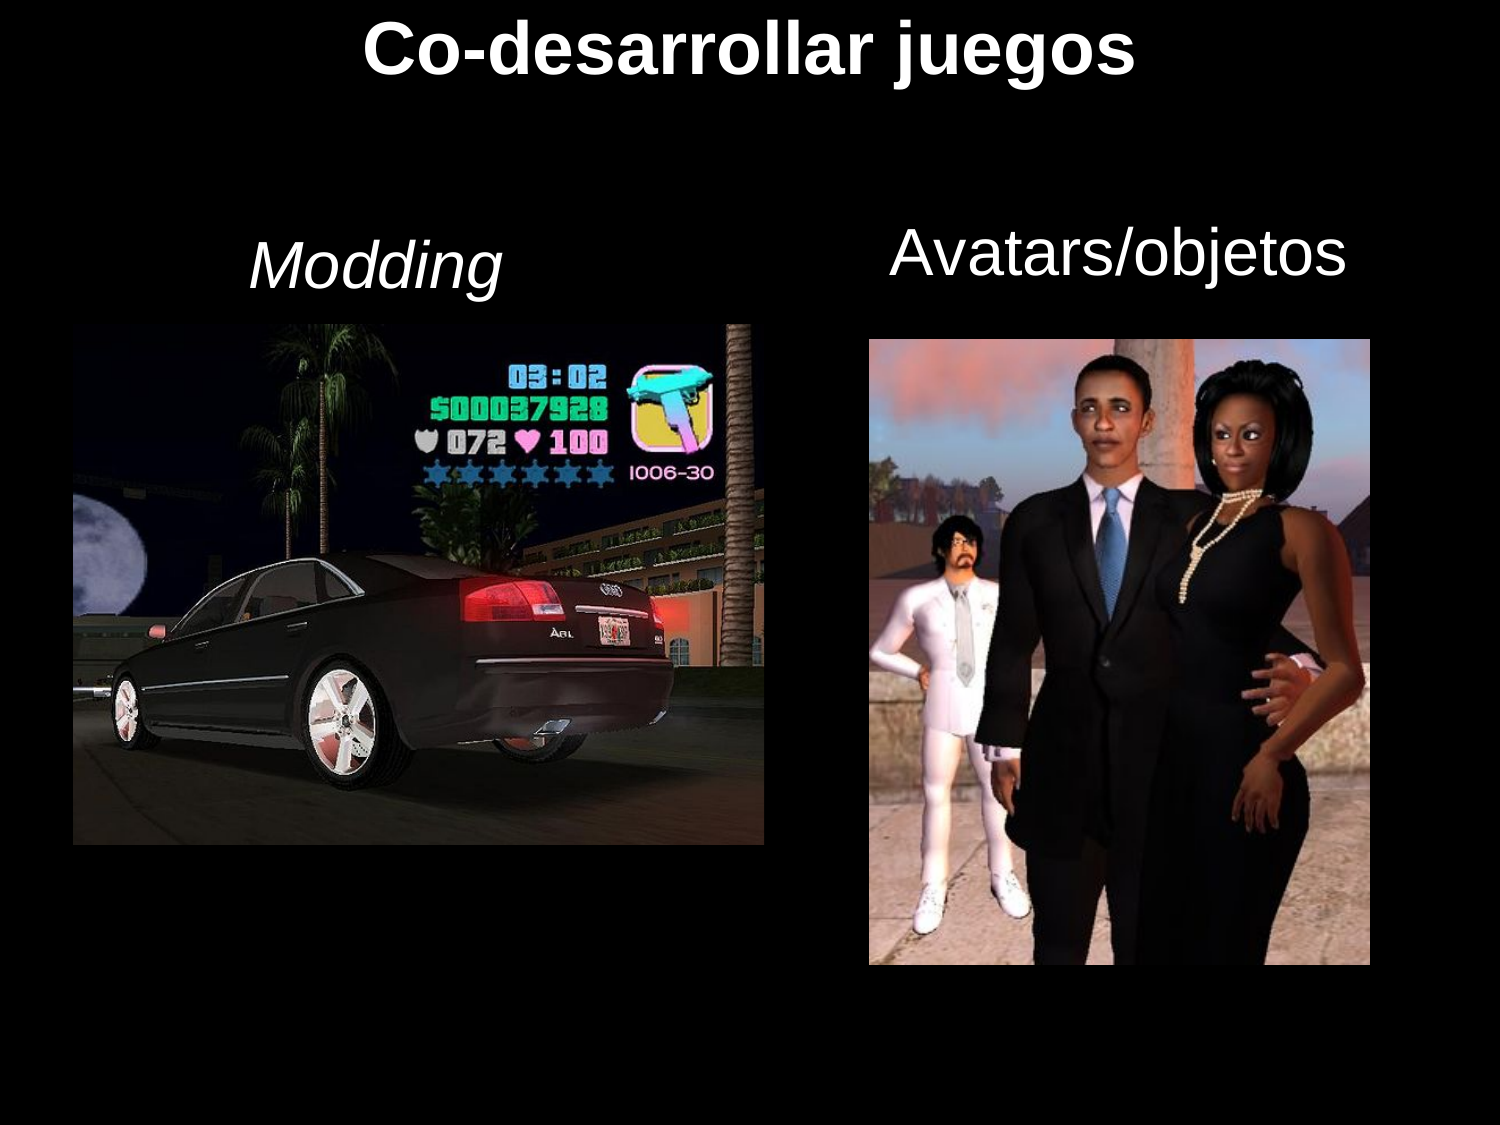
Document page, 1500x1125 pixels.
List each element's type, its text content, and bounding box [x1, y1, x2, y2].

list Avatars/objetos [833, 214, 1466, 958]
picture [73, 324, 765, 845]
picture [869, 339, 1370, 965]
list Modding [193, 227, 852, 971]
title Co-desarrollar juegos [75, 0, 1425, 101]
